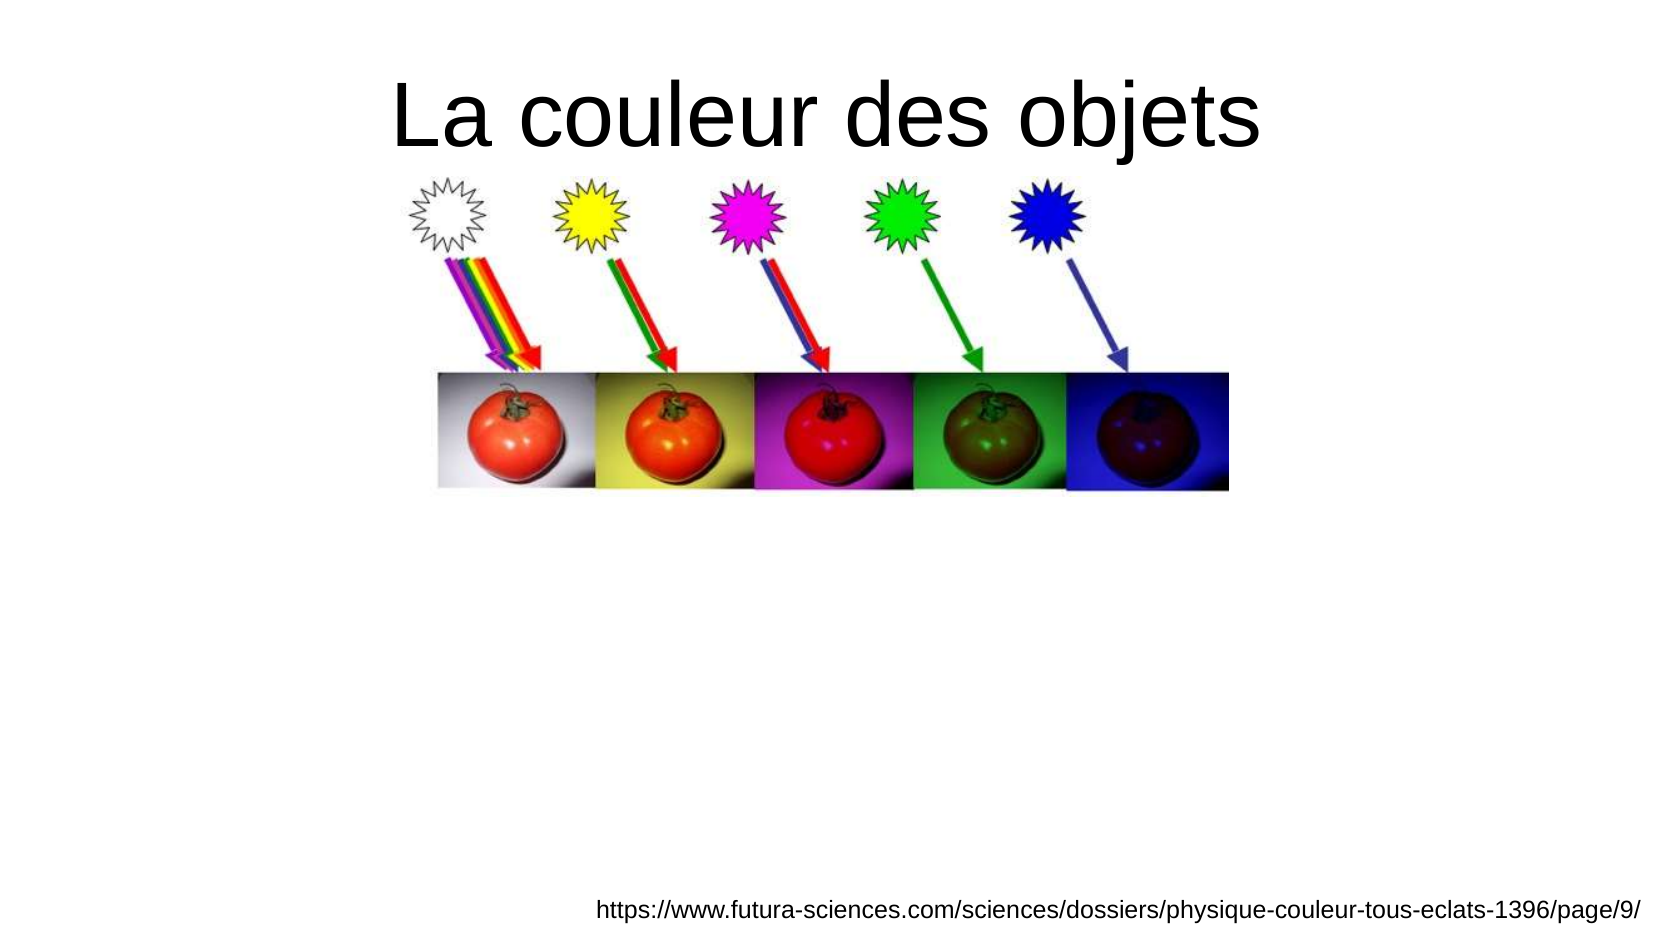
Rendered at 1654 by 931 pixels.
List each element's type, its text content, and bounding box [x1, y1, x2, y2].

text_box https://www.futura-sciences.com/sciences/dossiers/physique-couleur-tous-eclats-1396/page/9/ [581, 888, 1654, 931]
picture [400, 176, 1229, 497]
title La couleur des objets [82, 37, 1571, 193]
